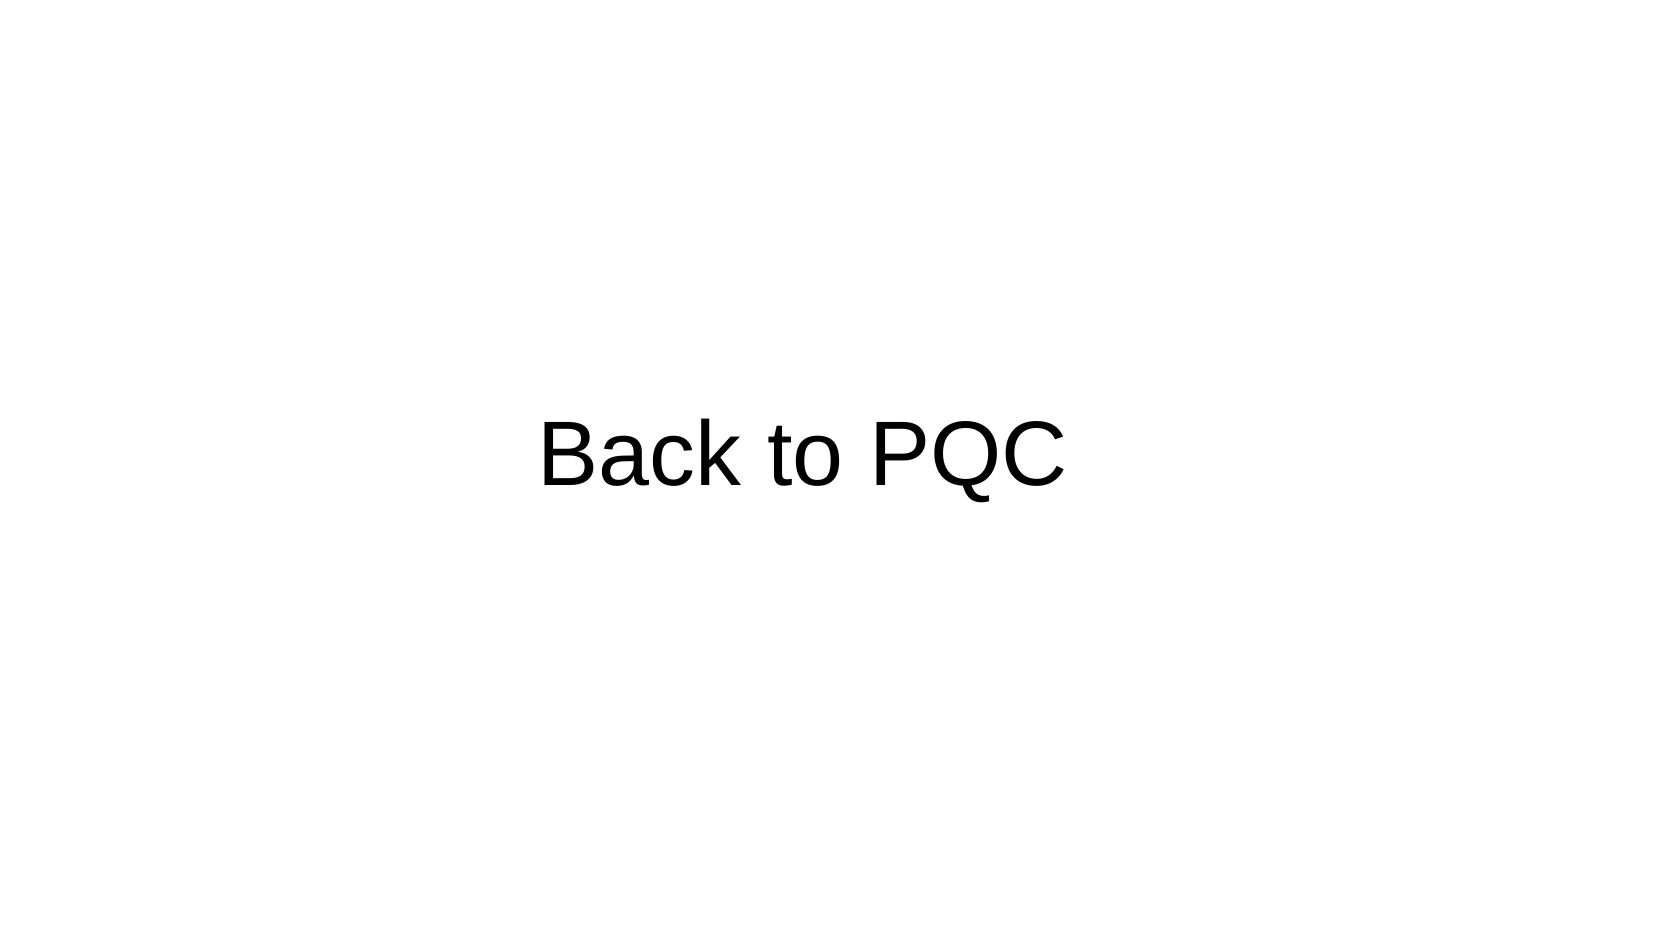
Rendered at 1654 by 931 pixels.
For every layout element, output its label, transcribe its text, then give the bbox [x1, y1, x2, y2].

title Back to PQC [59, 376, 1548, 532]
